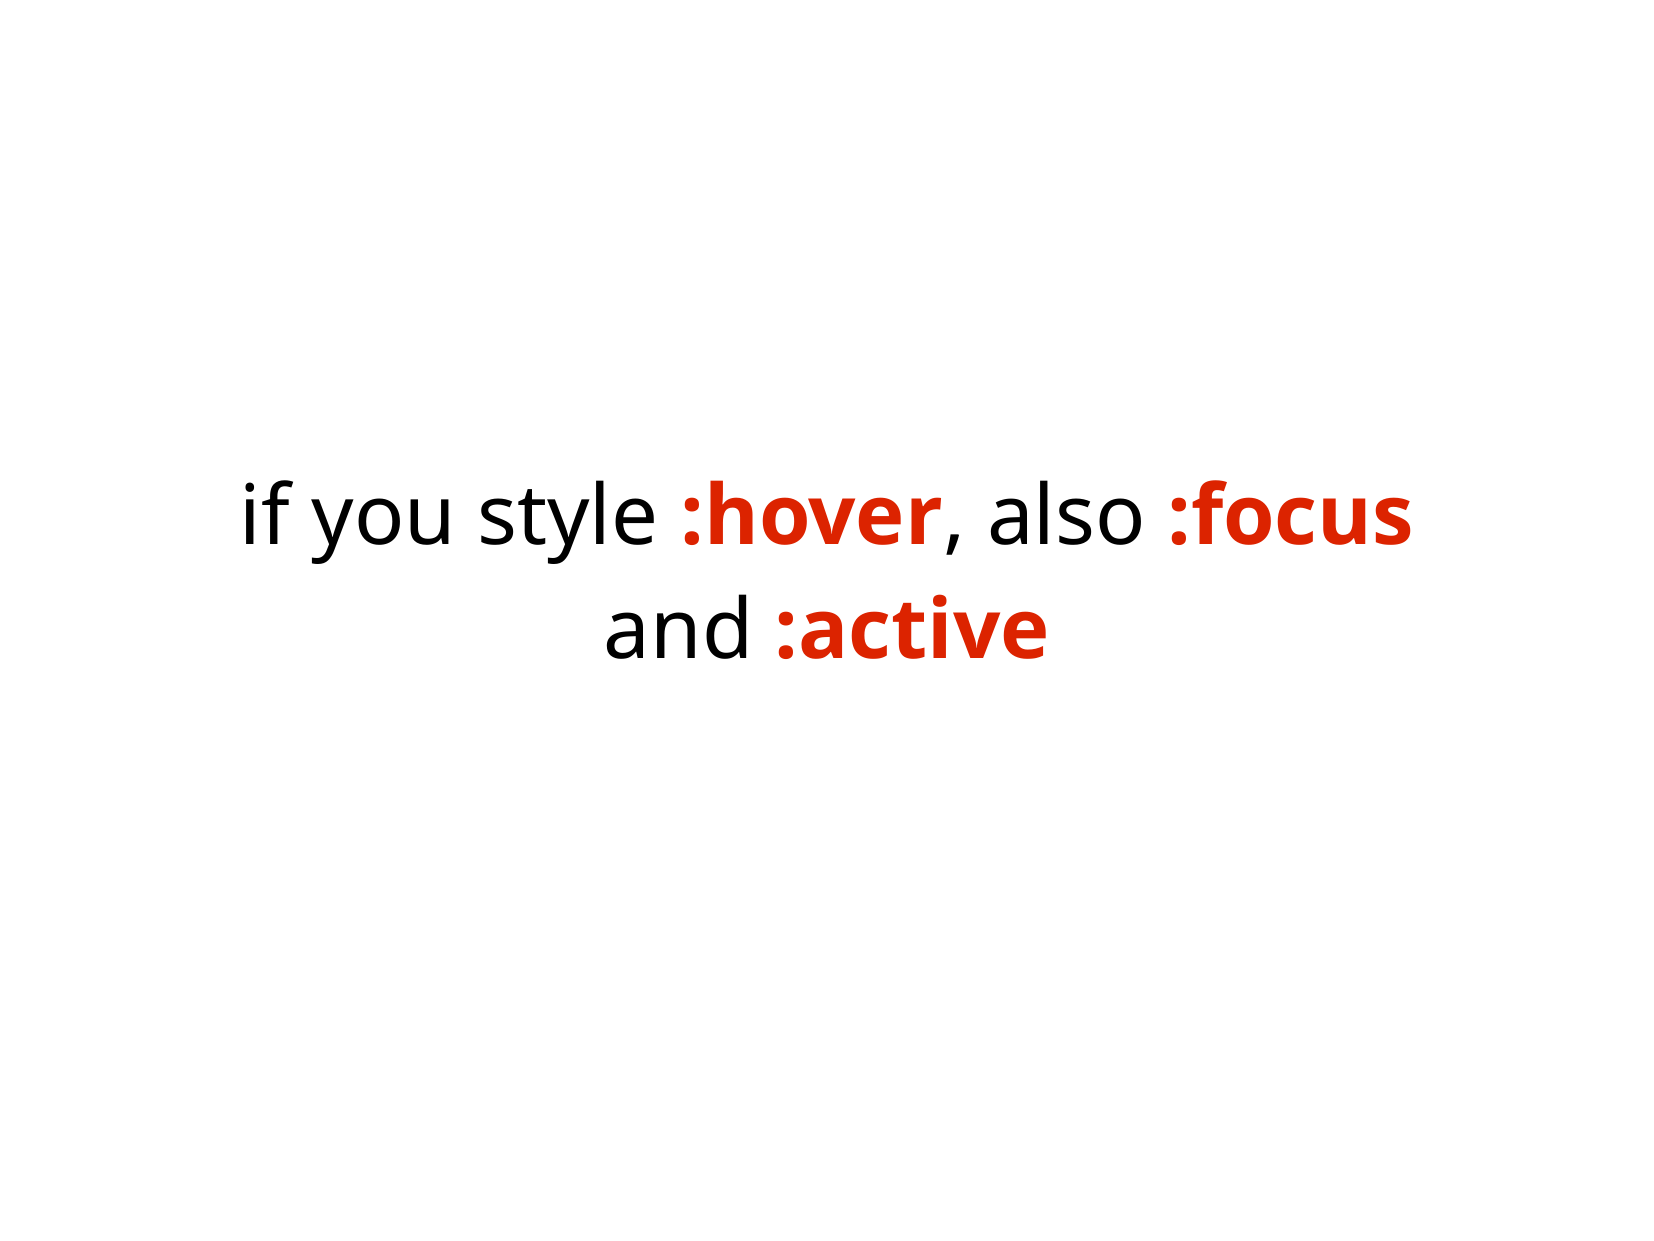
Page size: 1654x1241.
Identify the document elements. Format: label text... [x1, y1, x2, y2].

subtitle if you style :hover, also :focus and :active [82, 118, 1571, 1021]
